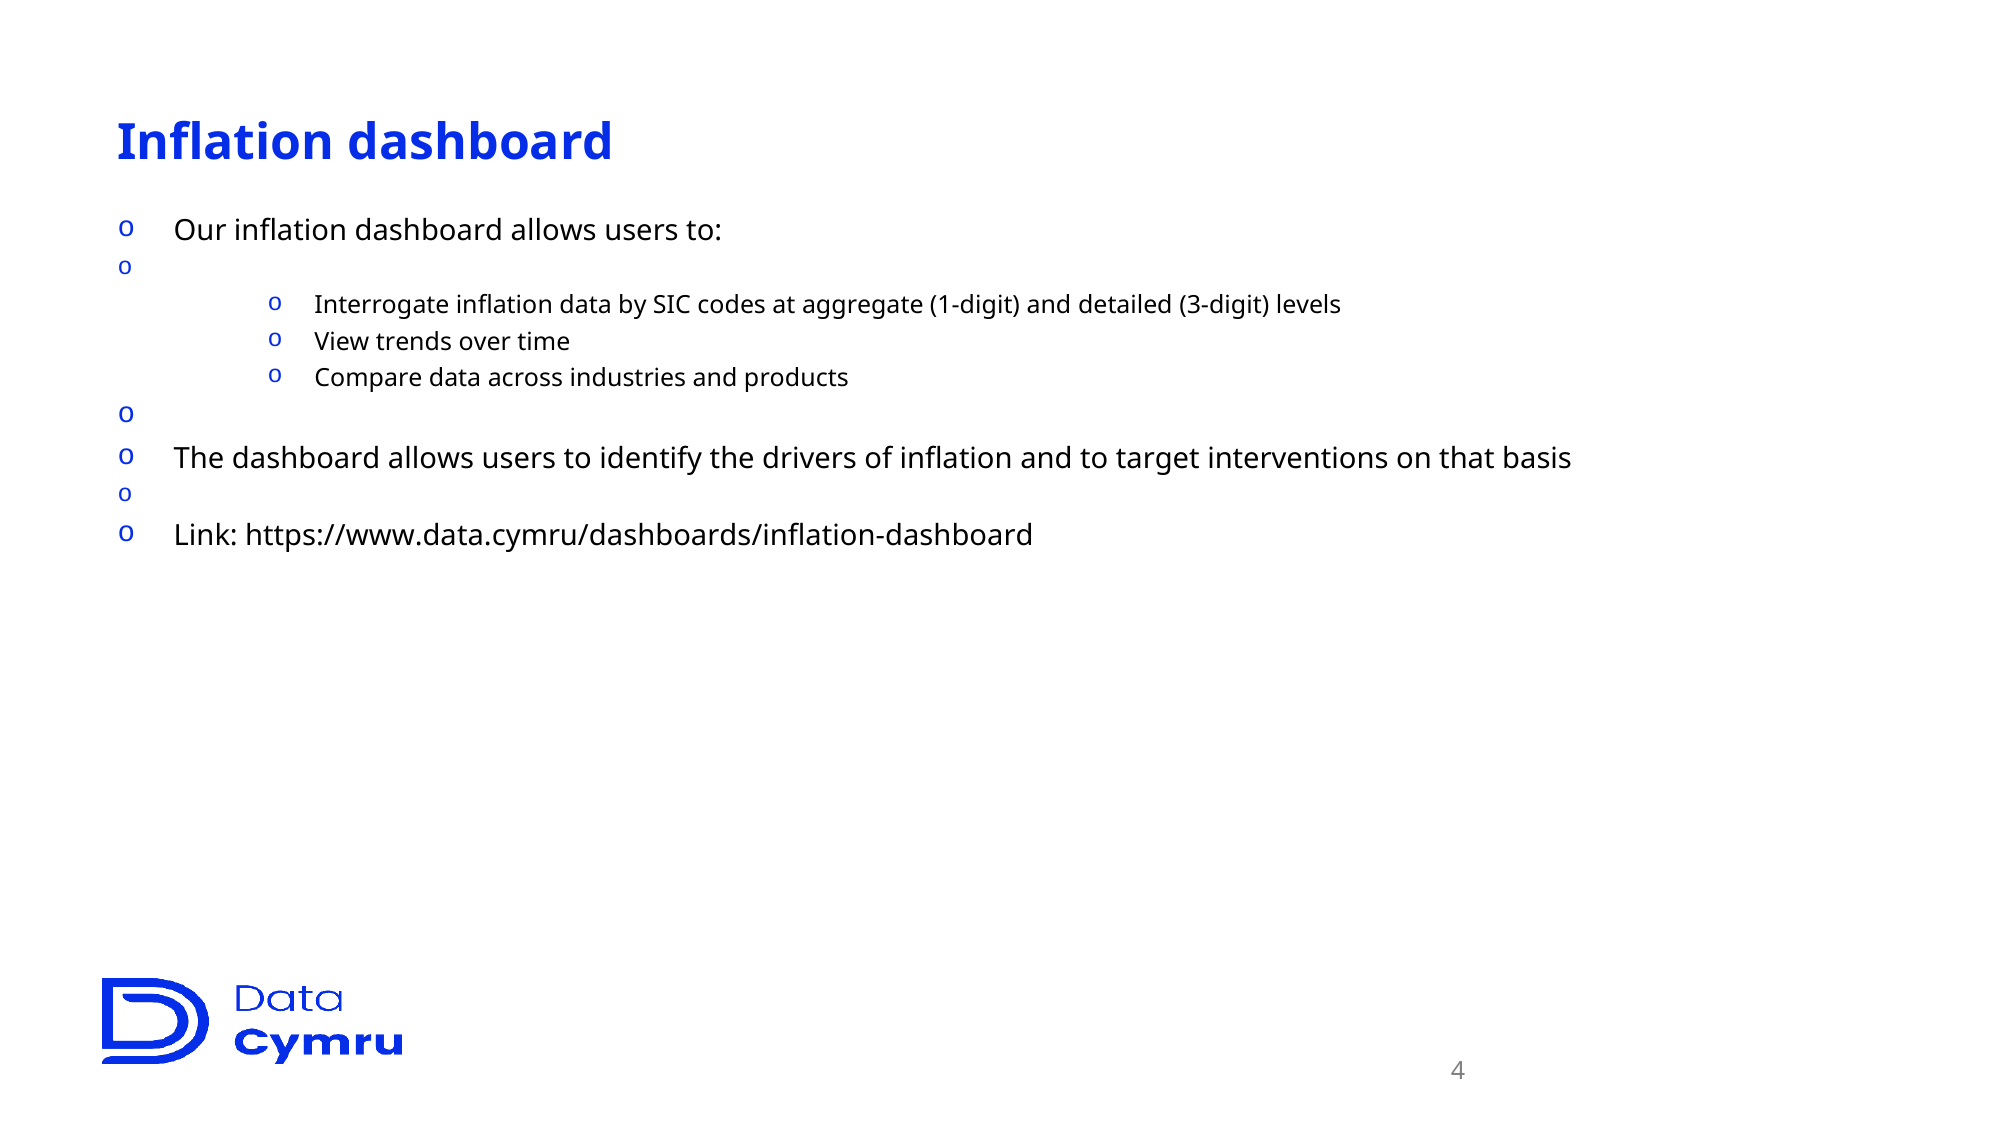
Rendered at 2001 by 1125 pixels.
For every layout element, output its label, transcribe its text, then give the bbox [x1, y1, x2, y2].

text_box 4 [1435, 1046, 1903, 1083]
list Our inflation dashboard allows users to: Interrogate inflation data by SIC codes at aggregate (1-digit) and detailed (3-digit) levels View trends over time Compare data across industries and products The dashboard allows users to identify the drivers of inflation and to target interventions on that basis Link: https://www.data.cymru/dashboards/inflation-dashboard [102, 203, 1903, 941]
title Inflation dashboard [101, 101, 1900, 228]
